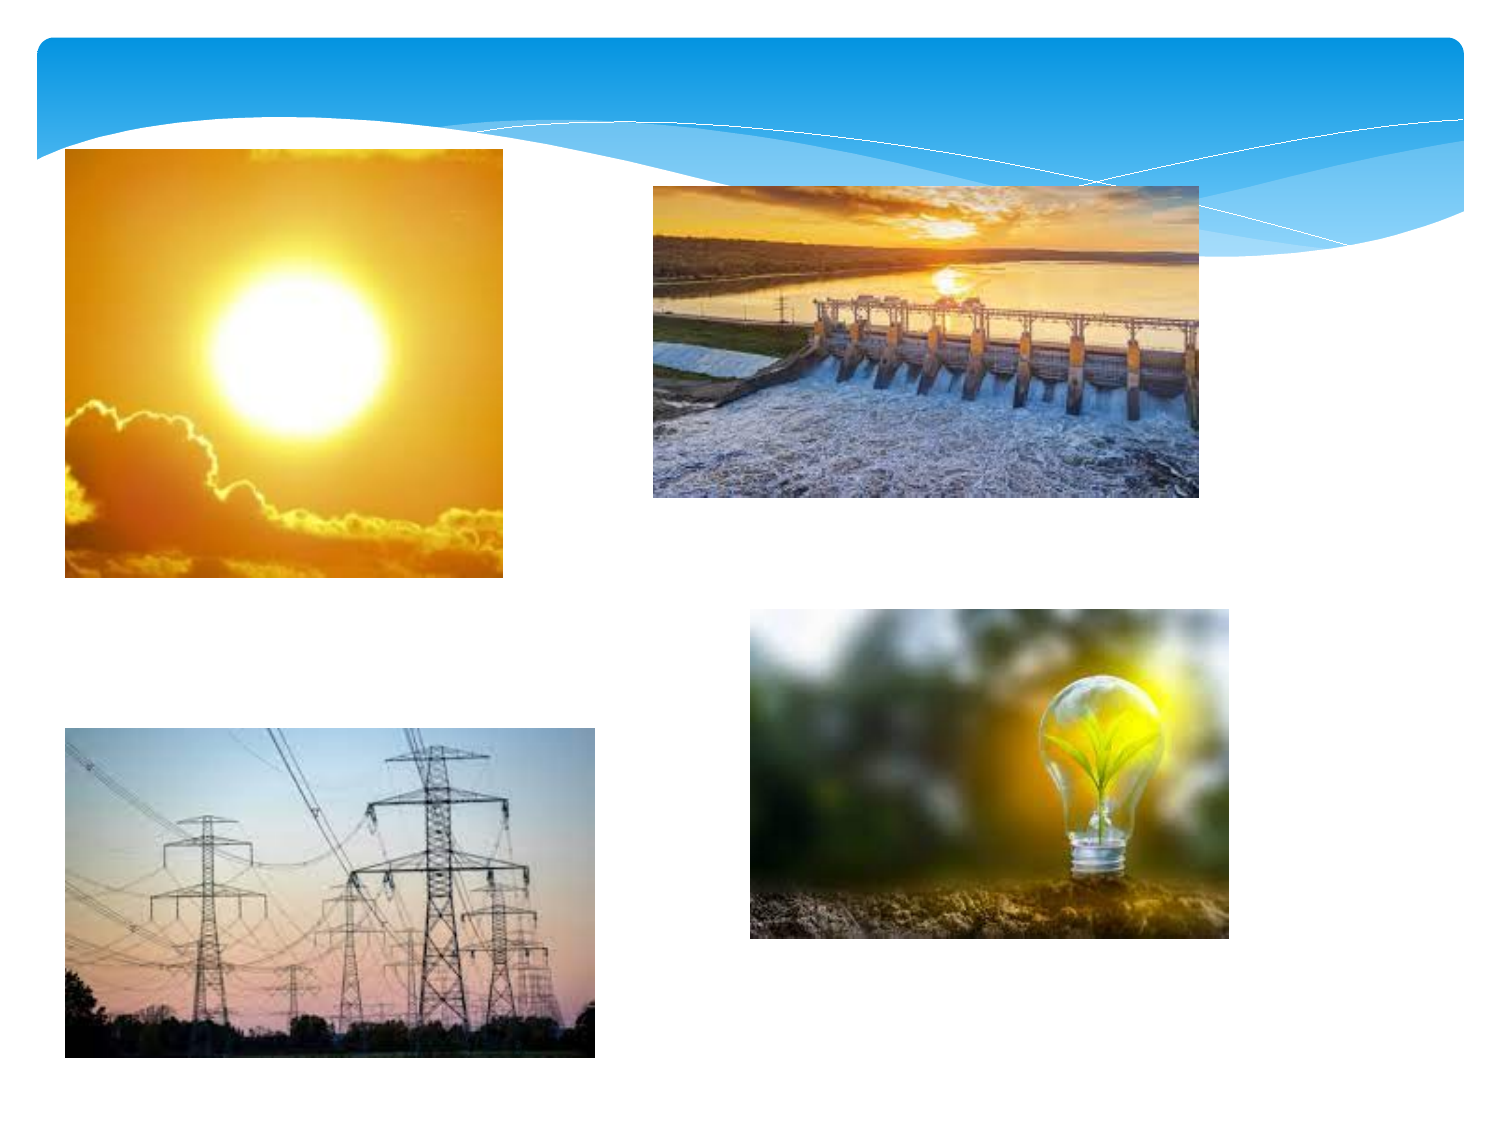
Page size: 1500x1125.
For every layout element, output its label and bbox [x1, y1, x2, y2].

picture [65, 728, 595, 1058]
picture [653, 186, 1199, 498]
picture [750, 609, 1229, 939]
picture [65, 149, 503, 578]
